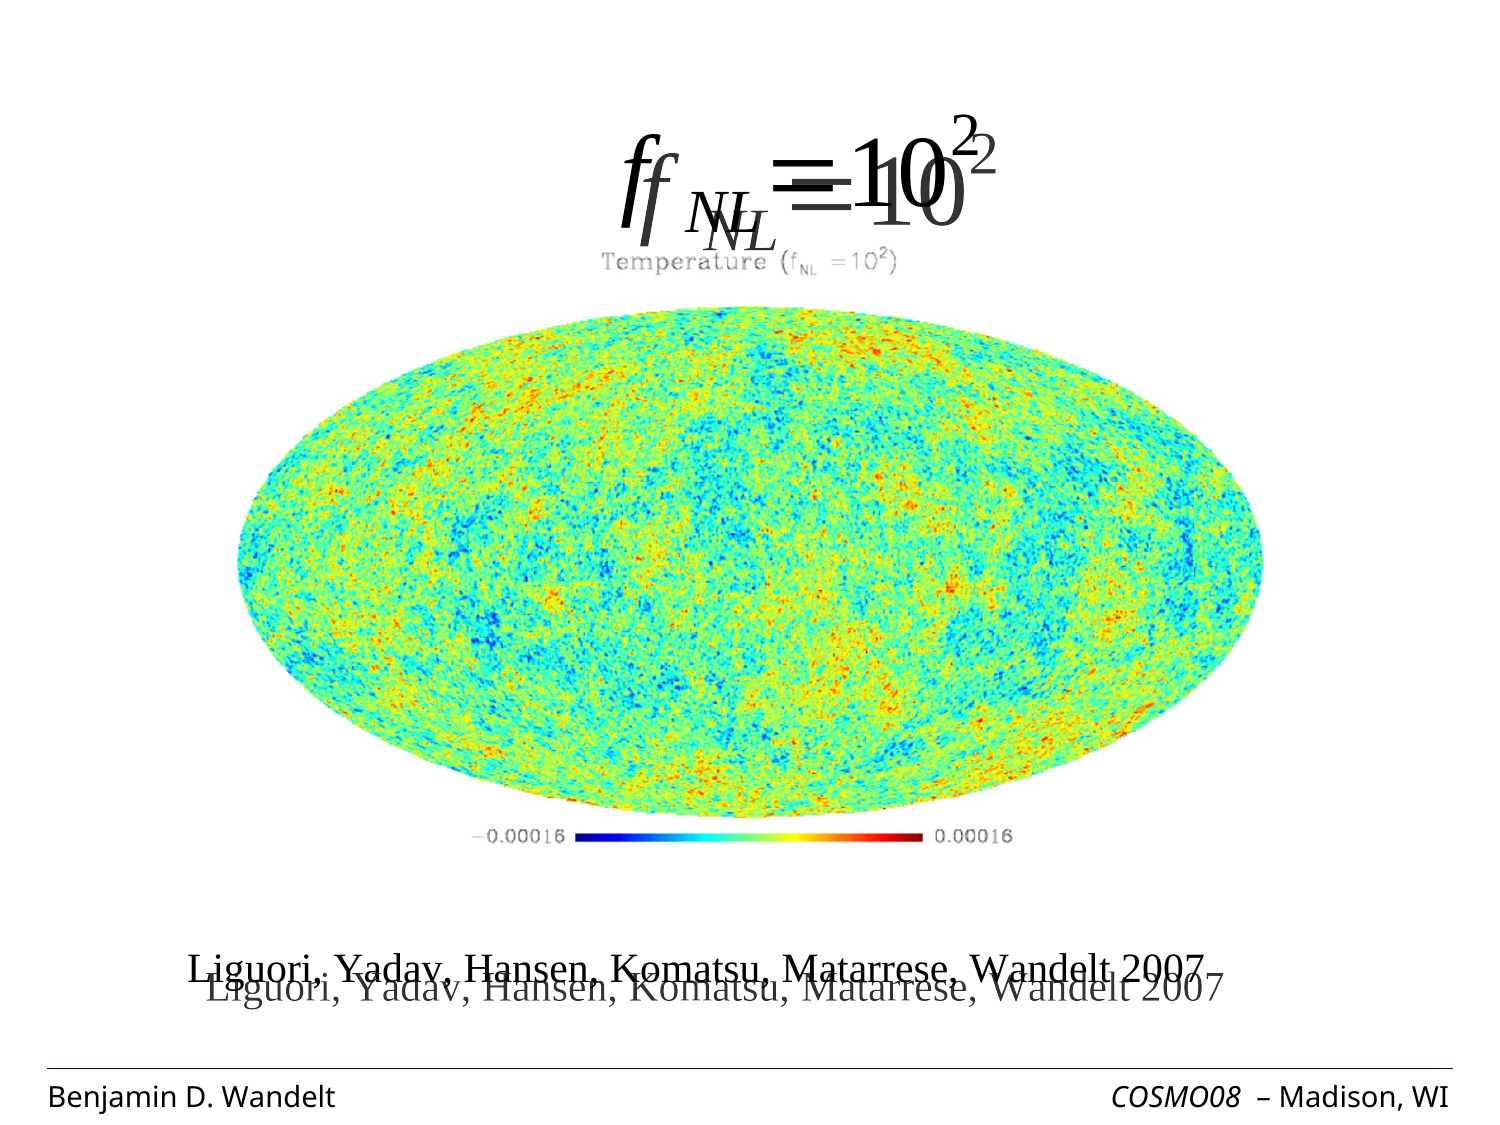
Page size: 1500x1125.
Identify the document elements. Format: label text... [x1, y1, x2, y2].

chart [575, 104, 1008, 247]
text_box Liguori, Yadav, Hansen, Komatsu, Matarrese, Wandelt 2007 [172, 937, 1370, 1000]
picture [228, 236, 1274, 889]
